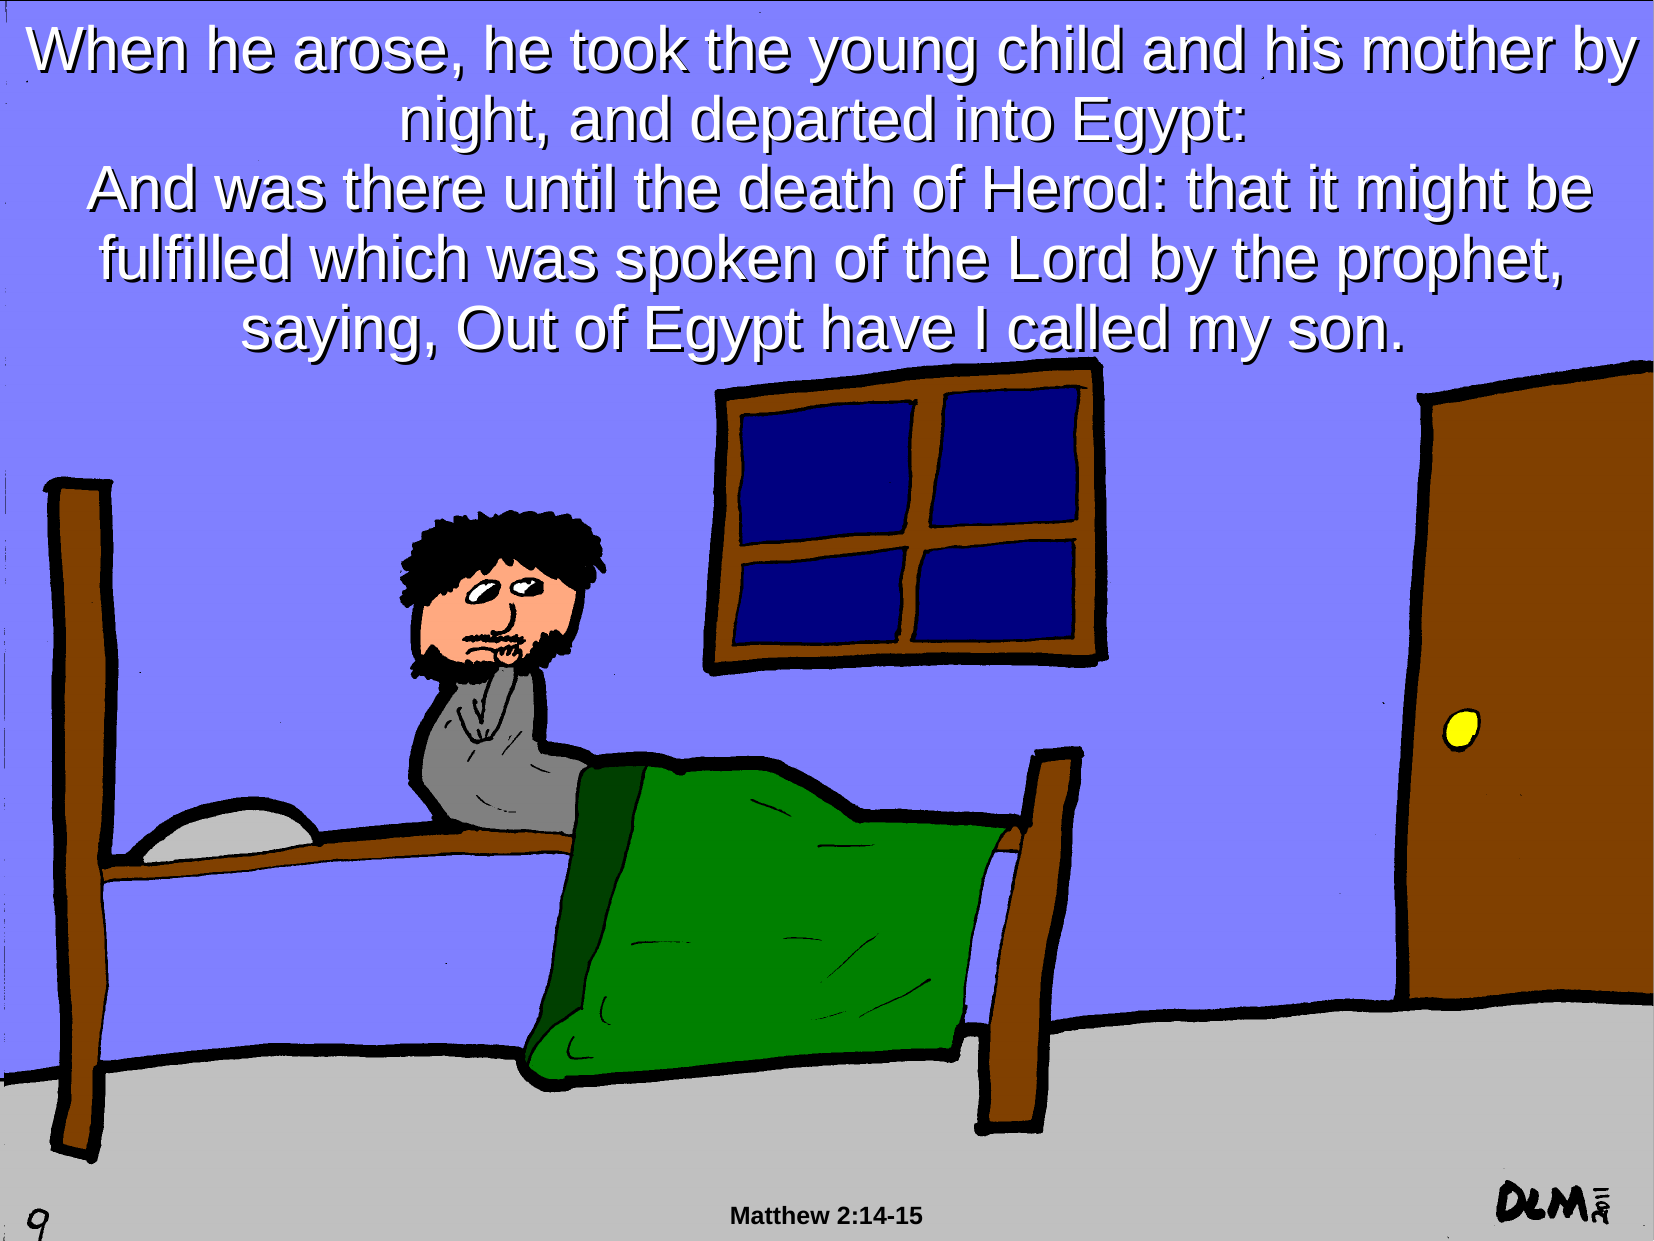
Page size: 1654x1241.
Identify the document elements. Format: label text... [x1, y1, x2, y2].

text_box When he arose, he took the young child and his mother by night, and departed into Egypt: And was there until the death of Herod: that it might be fulfilled which was spoken of the Lord by the prophet, saying, Out of Egypt have I called my son. [0, 6, 1654, 369]
picture [0, 1, 1654, 6]
picture [0, 369, 1654, 1194]
text_box Matthew 2:14-15 [0, 1194, 1654, 1239]
